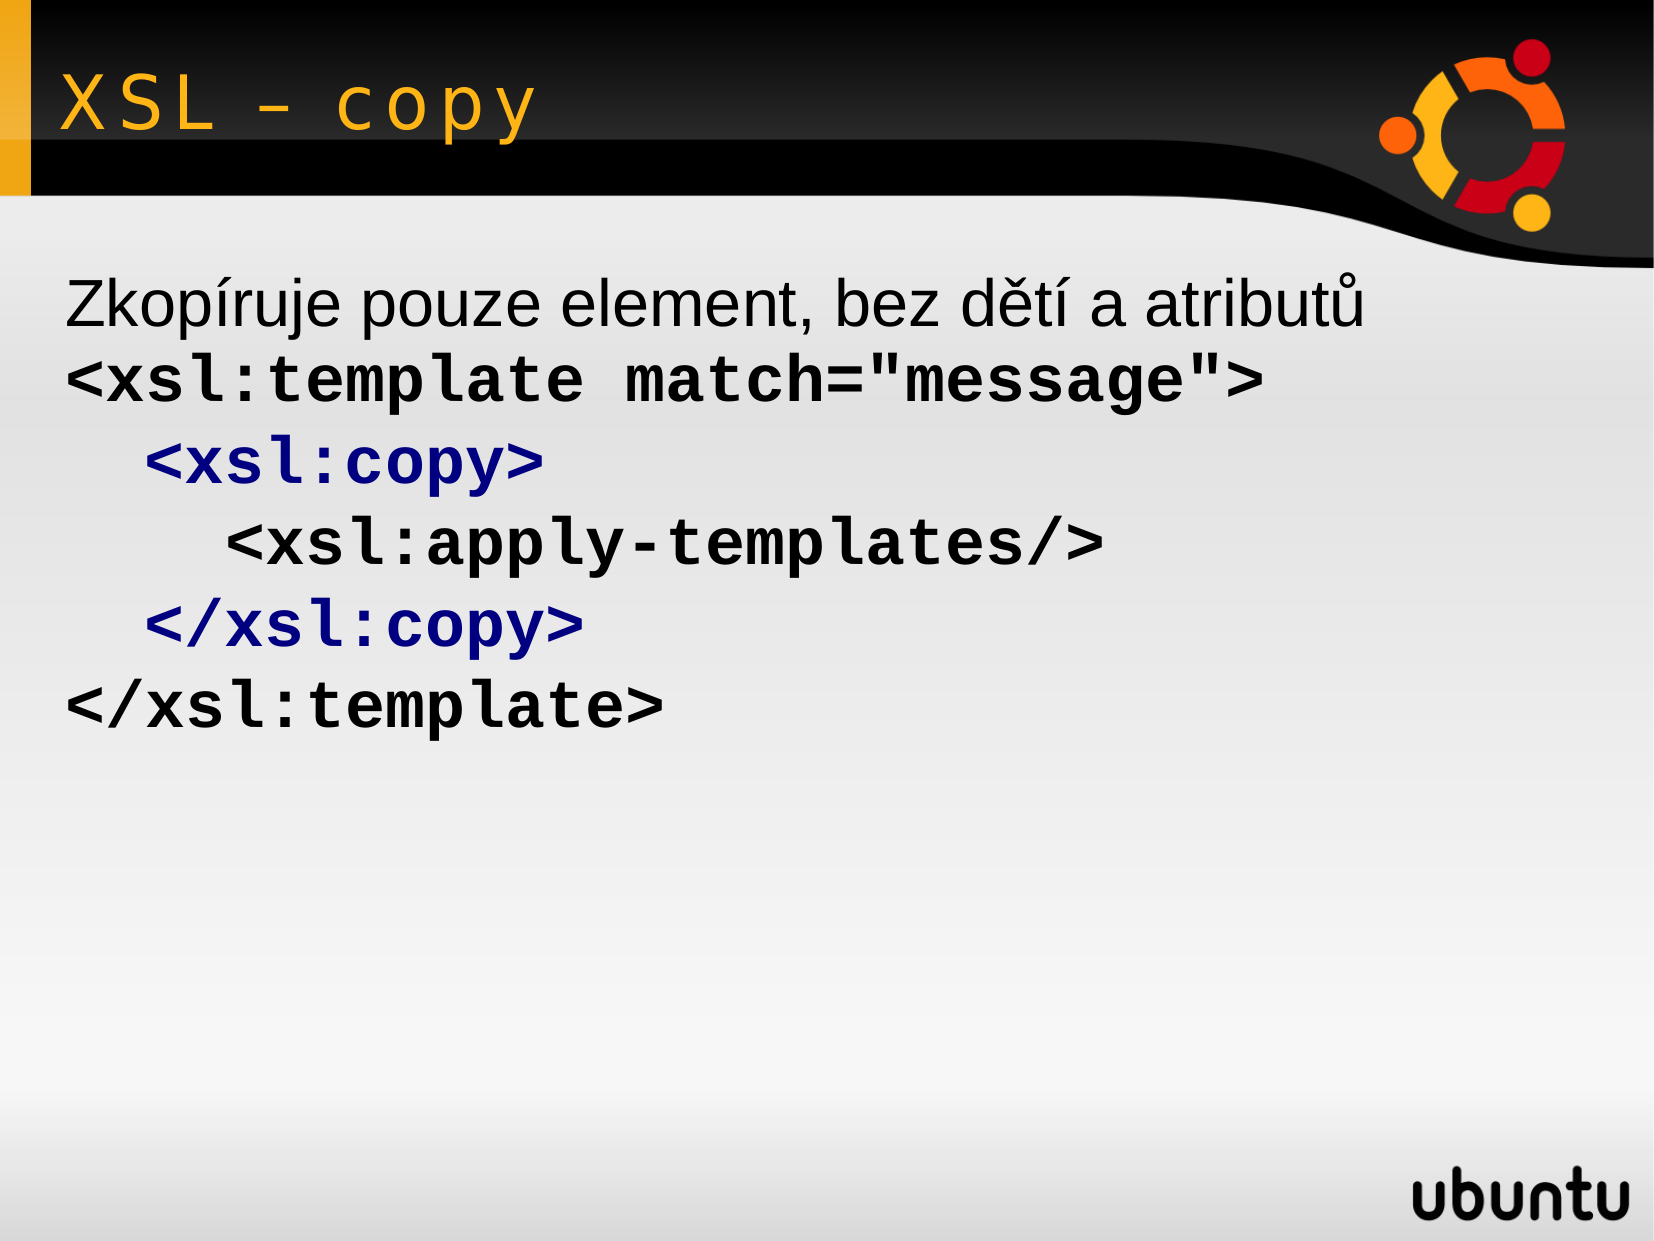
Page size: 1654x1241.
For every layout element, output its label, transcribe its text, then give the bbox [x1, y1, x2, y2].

title XSL – copy [59, 29, 1270, 178]
picture [0, 0, 1654, 1241]
list Zkopíruje pouze element, bez dětí a atributů <xsl:template match="message"> <xsl:copy> <xsl:apply-templates/> </xsl:copy> </xsl:template> [47, 265, 1536, 1138]
